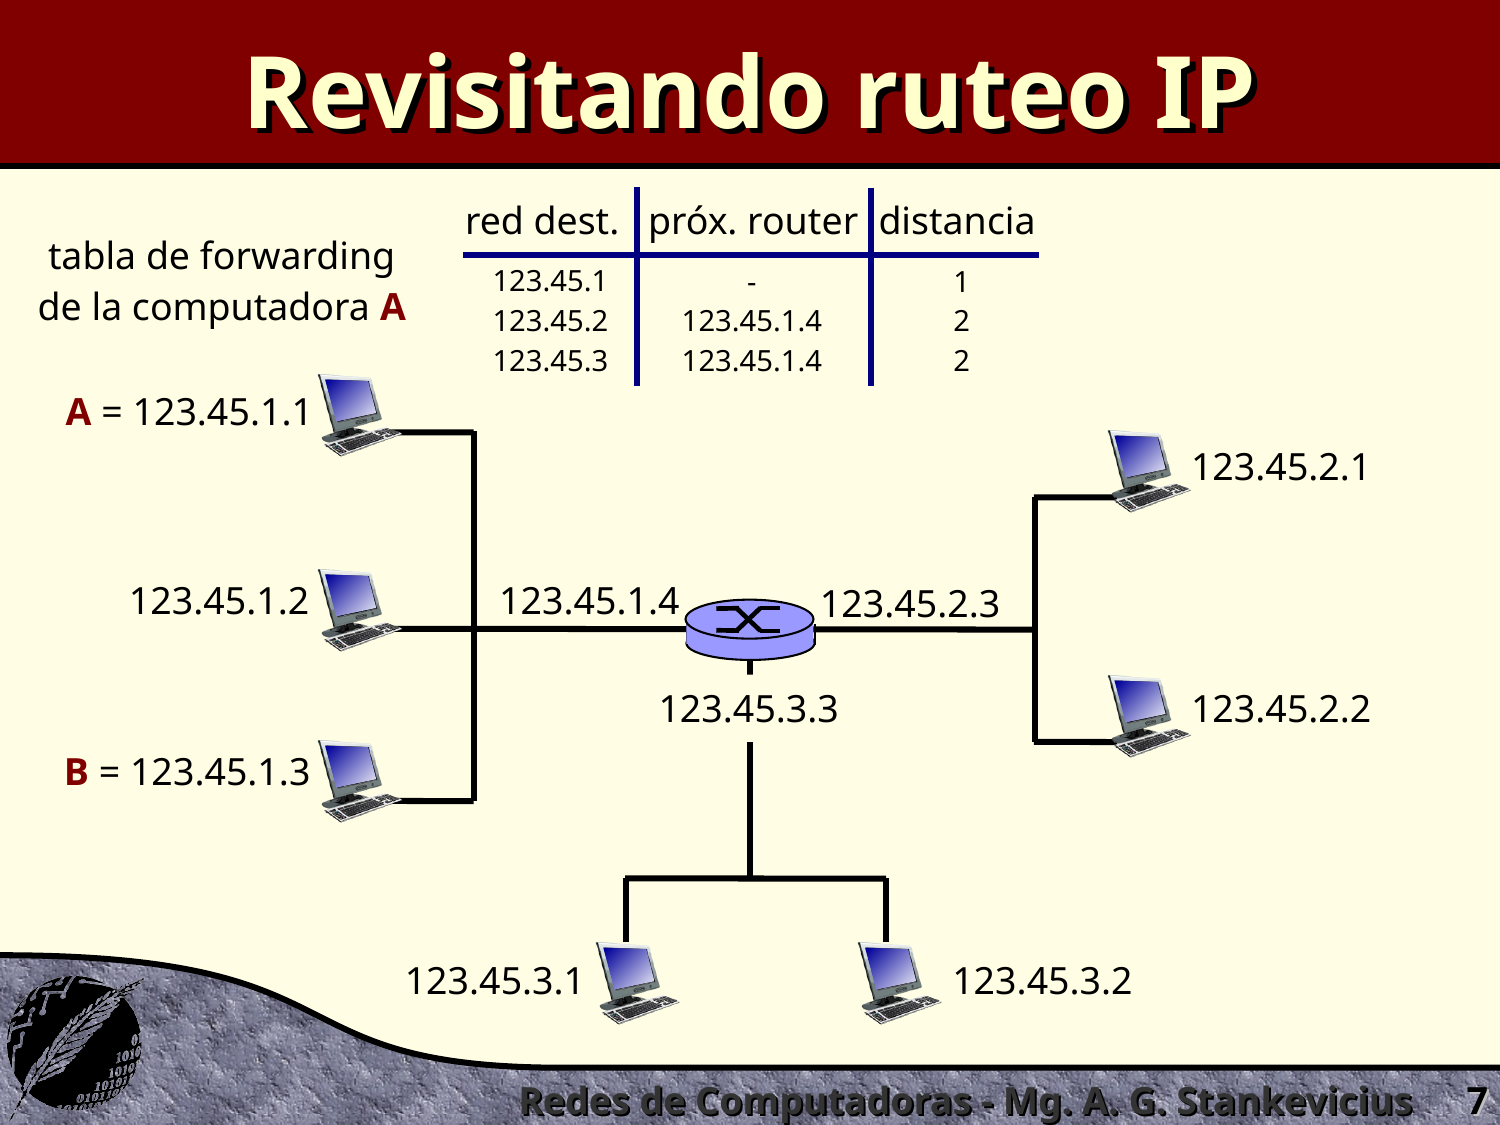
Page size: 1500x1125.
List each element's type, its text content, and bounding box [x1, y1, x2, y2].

picture [0, 959, 1500, 1125]
text_box [1114, 680, 1166, 723]
text_box 123.45.1.2 [114, 566, 315, 635]
picture [593, 938, 700, 1031]
text_box 123.45.3.3 [643, 674, 857, 742]
picture [315, 736, 422, 829]
picture [315, 370, 422, 463]
text_box 123.45.1.4 [484, 566, 691, 635]
text_box B = 123.45.1.3 [49, 738, 315, 806]
text_box red dest. [450, 187, 633, 255]
picture [790, 1100, 795, 1110]
text_box - 123.45.1.4 123.45.1.4 [666, 253, 834, 391]
picture [315, 565, 422, 658]
text_box [686, 599, 815, 660]
text_box [325, 745, 377, 788]
picture [1105, 671, 1211, 764]
title Revisitando ruteo IP [15, 5, 1485, 160]
text_box [1114, 435, 1166, 478]
text_box [603, 947, 655, 990]
text_box 123.45.3.1 [390, 947, 593, 1015]
picture [1105, 426, 1211, 519]
text_box 123.45.2.3 [805, 570, 1018, 638]
text_box distancia [863, 187, 873, 252]
text_box [865, 947, 917, 990]
text_box 1 2 2 [938, 253, 986, 391]
text_box próx. router [640, 187, 863, 252]
text_box 123.45.3.2 [962, 947, 1150, 1015]
picture [855, 938, 962, 1031]
picture [1047, 1100, 1054, 1110]
text_box 123.45.1 123.45.2 123.45.3 [477, 253, 624, 391]
text_box 123.45.2.2 [1211, 675, 1454, 743]
text_box 123.45.2.1 [1211, 433, 1383, 501]
text_box distancia [874, 187, 1051, 255]
text_box tabla de forwarding de la computadora A [23, 222, 411, 342]
text_box [325, 574, 377, 617]
text_box [325, 379, 377, 422]
text_box A = 123.45.1.1 [50, 378, 315, 446]
